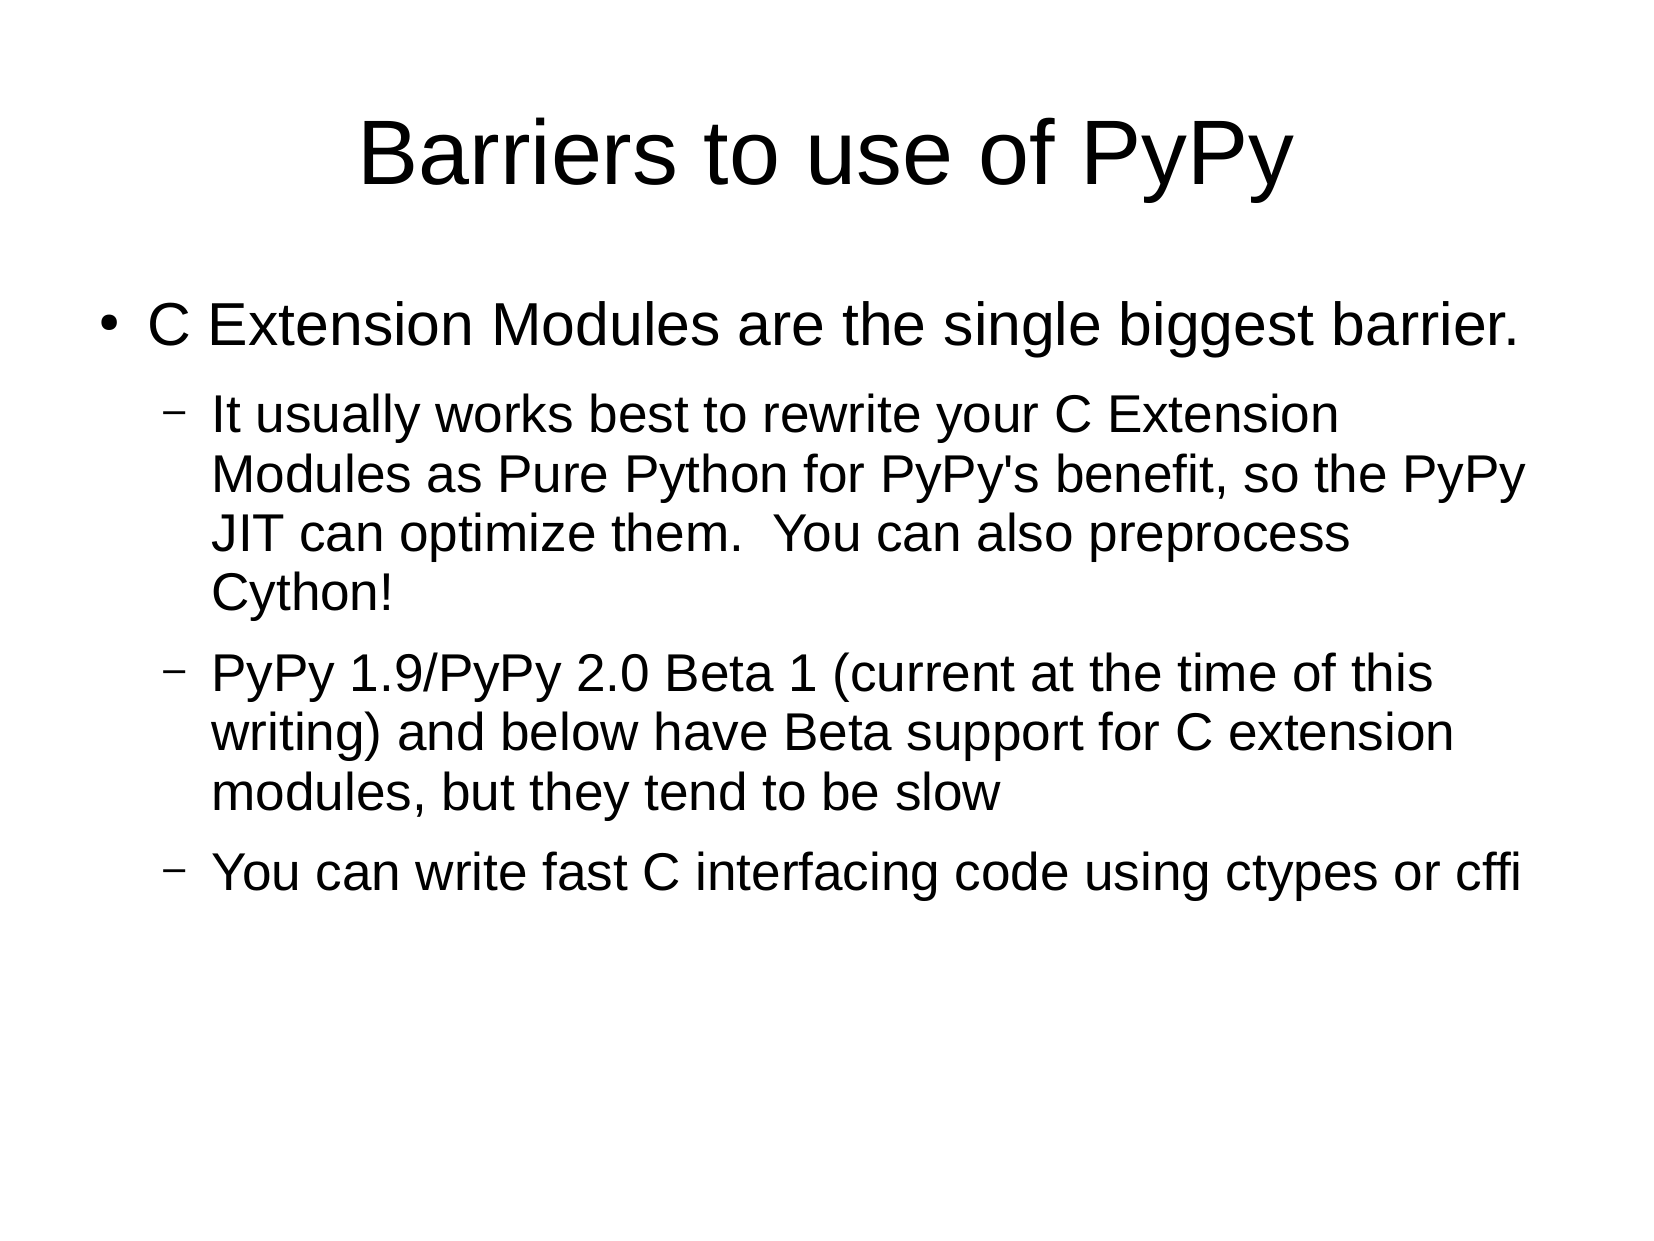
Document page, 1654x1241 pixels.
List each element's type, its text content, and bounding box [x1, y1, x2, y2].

title Barriers to use of PyPy [82, 49, 1571, 257]
list C Extension Modules are the single biggest barrier. It usually works best to rewrite your C Extension Modules as Pure Python for PyPy's benefit, so the PyPy JIT can optimize them. You can also preprocess Cython! PyPy 1.9/PyPy 2.0 Beta 1 (current at the time of this writing) and below have Beta support for C extension modules, but they tend to be slow You can write fast C interfacing code using ctypes or cffi [82, 290, 1538, 1010]
